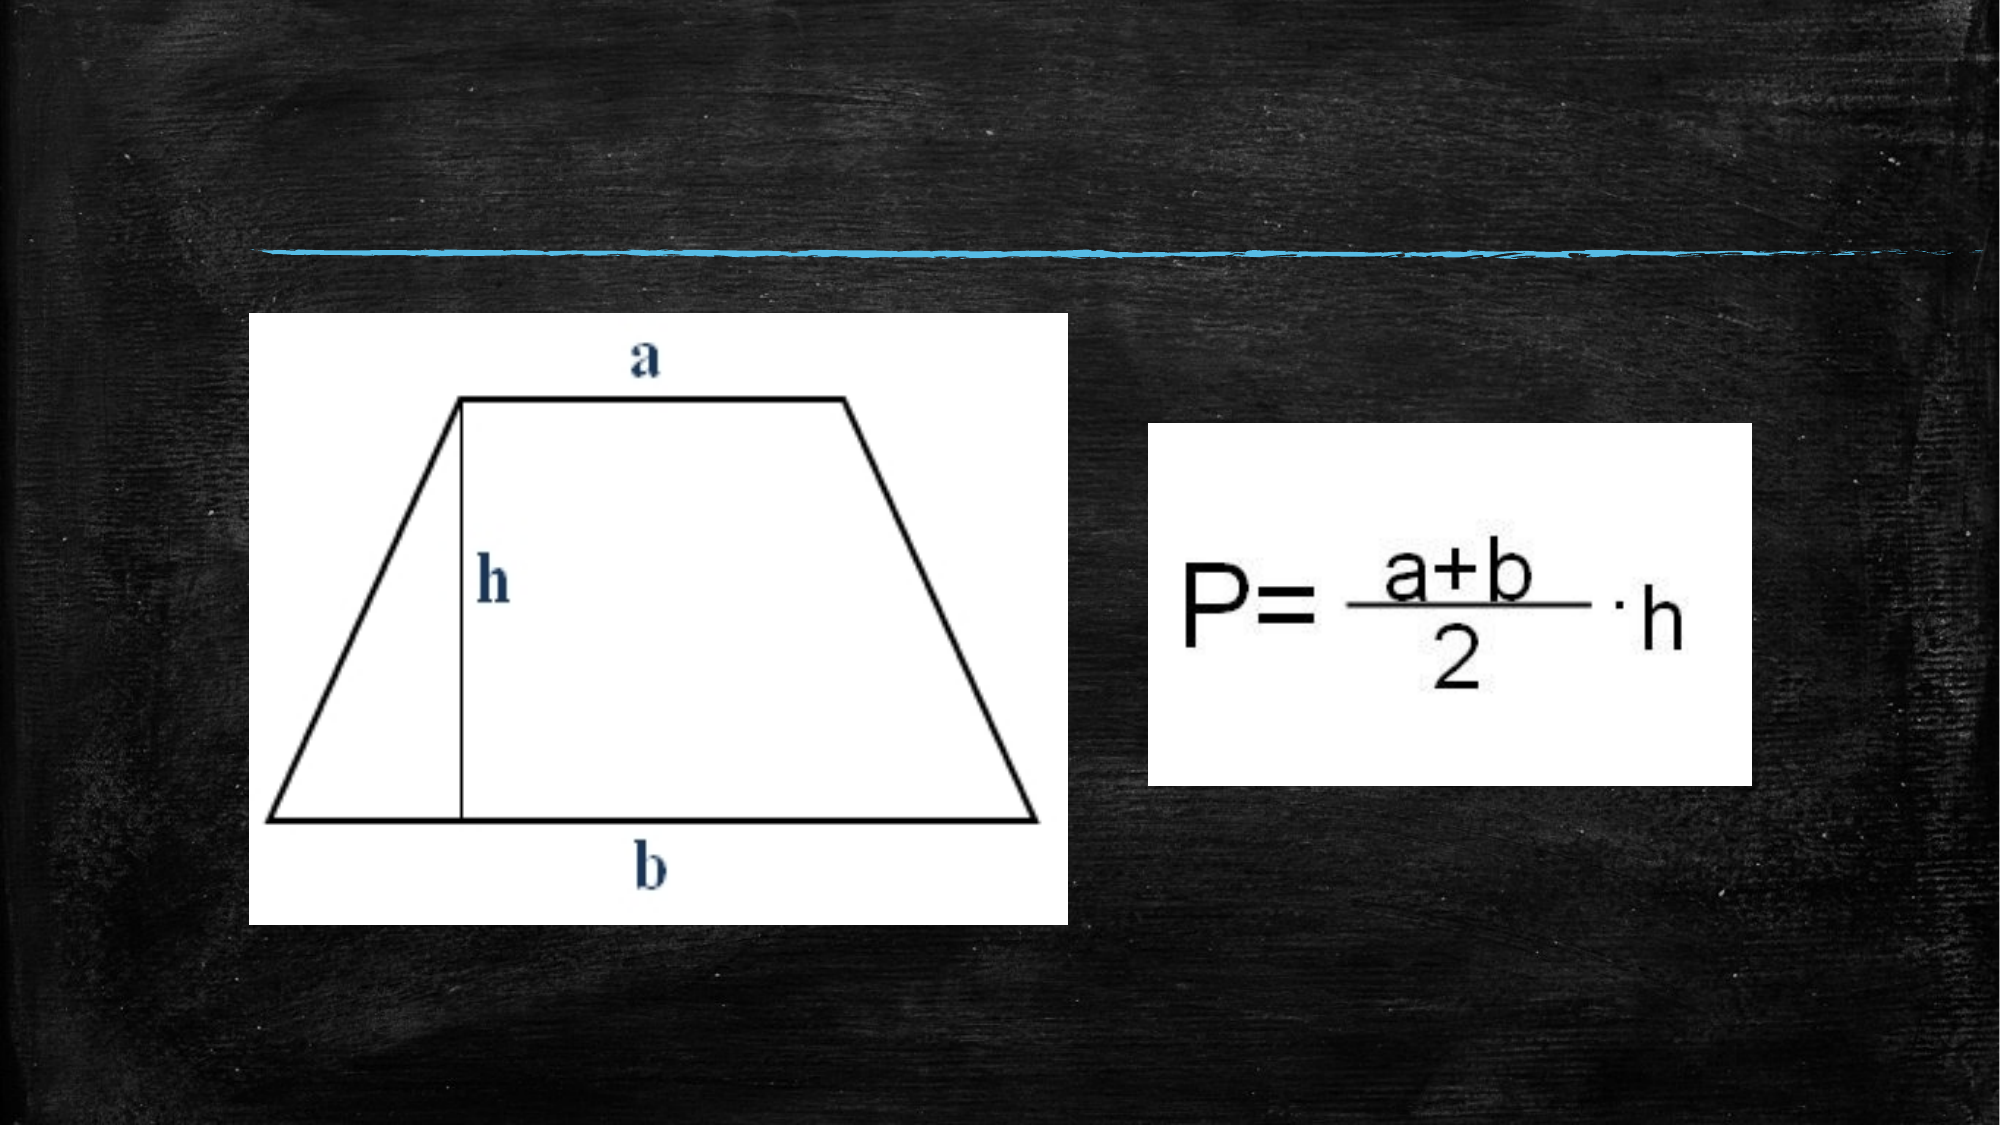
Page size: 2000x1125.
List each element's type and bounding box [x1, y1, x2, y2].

picture [249, 313, 1068, 925]
picture [1148, 423, 1752, 786]
